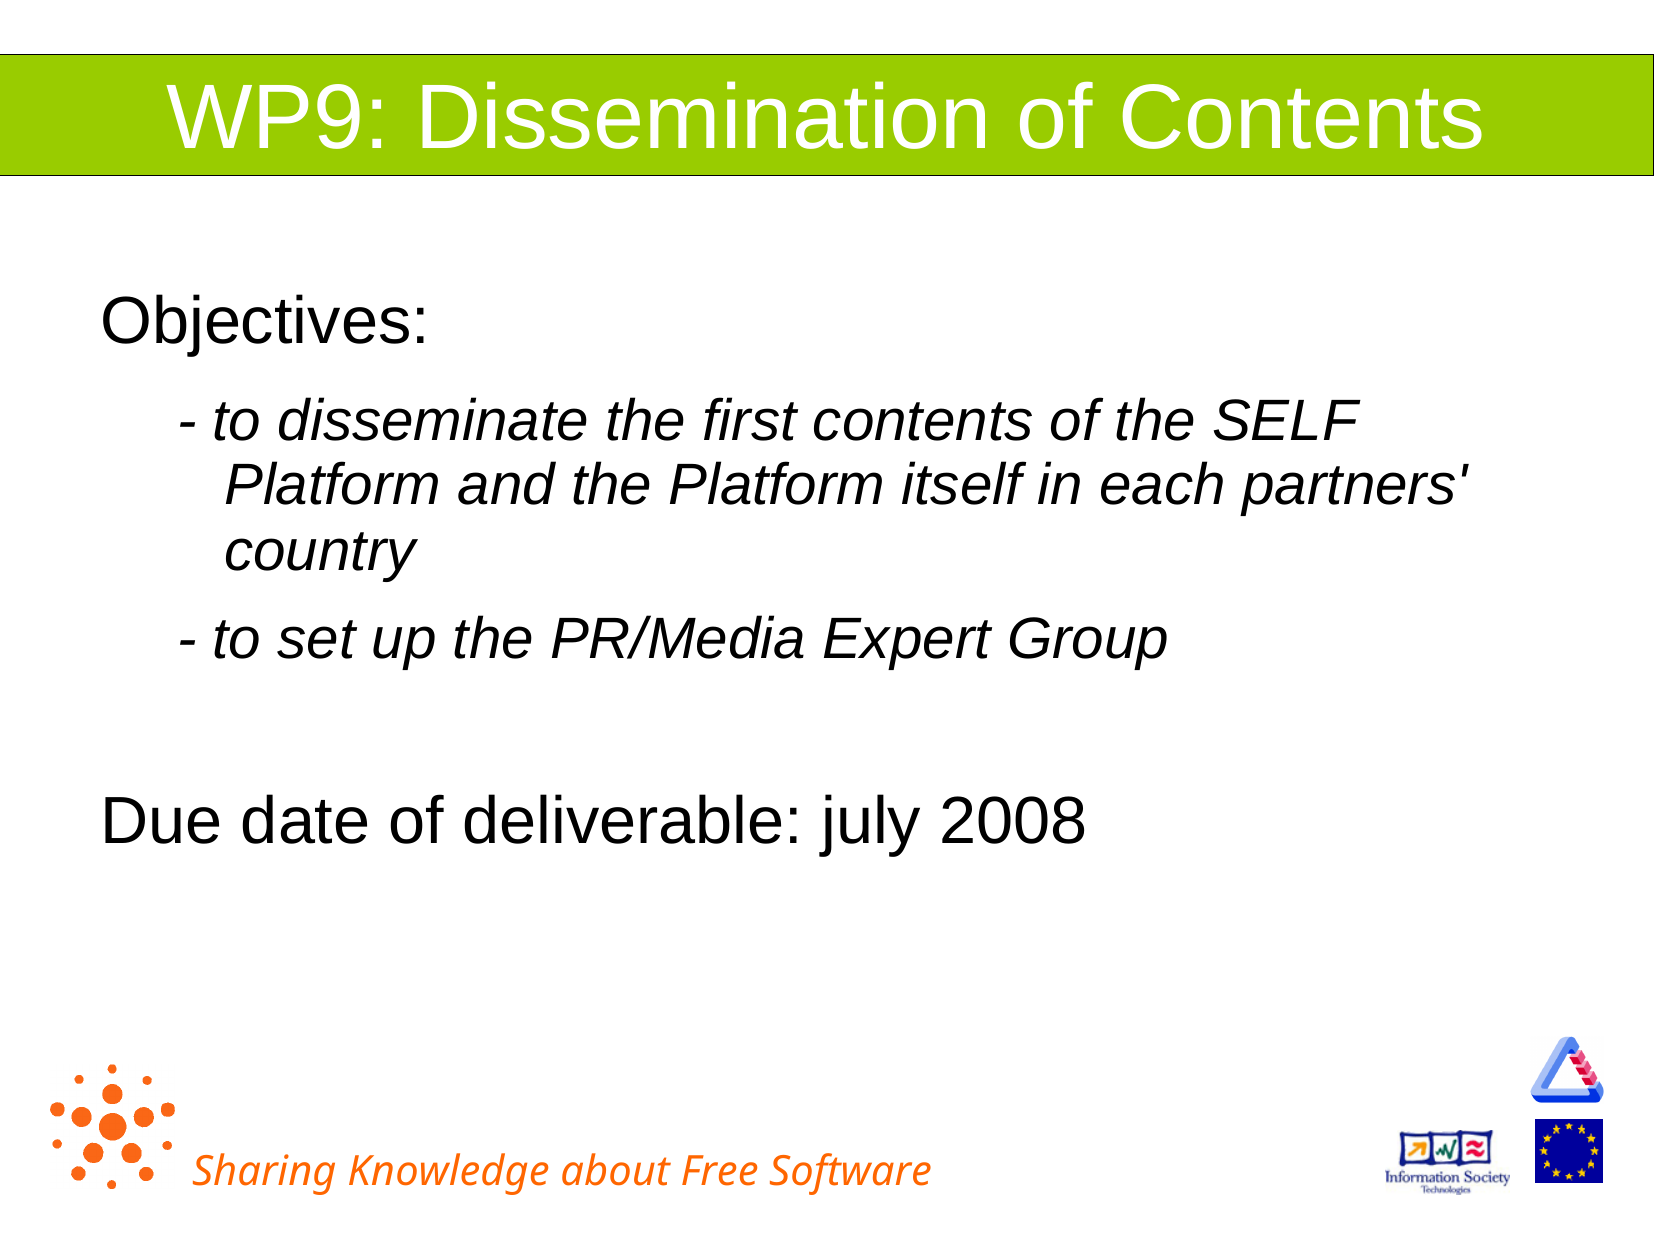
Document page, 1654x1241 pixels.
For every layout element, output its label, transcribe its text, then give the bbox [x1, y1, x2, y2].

picture [1571, 1036, 1604, 1104]
list Objectives: - to disseminate the first contents of the SELF Platform and the Platform itself in each partners' country - to set up the PR/Media Expert Group Due date of deliverable: july 2008 [82, 282, 1571, 1130]
picture [1385, 1130, 1510, 1195]
title WP9: Dissemination of Contents [82, 13, 1571, 221]
picture [1535, 1119, 1603, 1183]
picture [50, 1064, 175, 1189]
